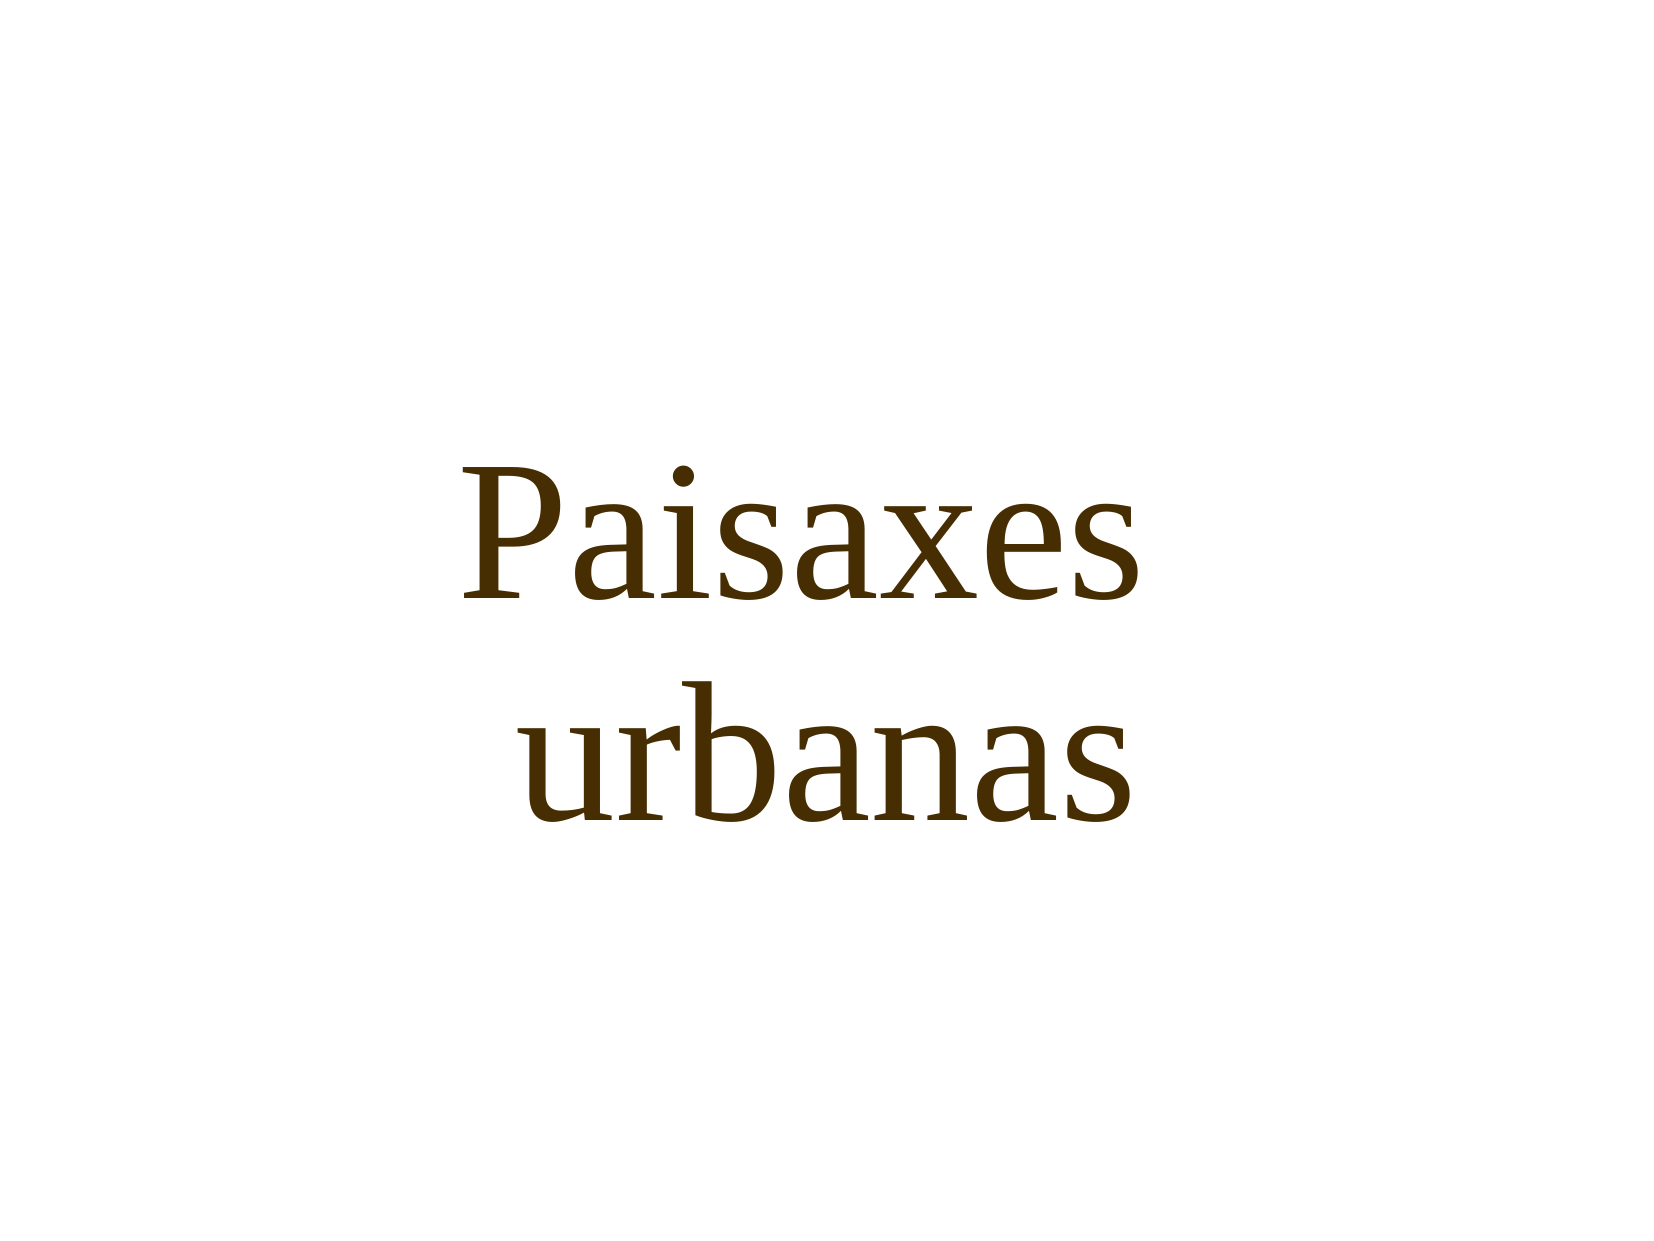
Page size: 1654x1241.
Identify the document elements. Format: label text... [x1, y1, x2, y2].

text_box Paisaxes urbanas [29, 413, 1625, 872]
